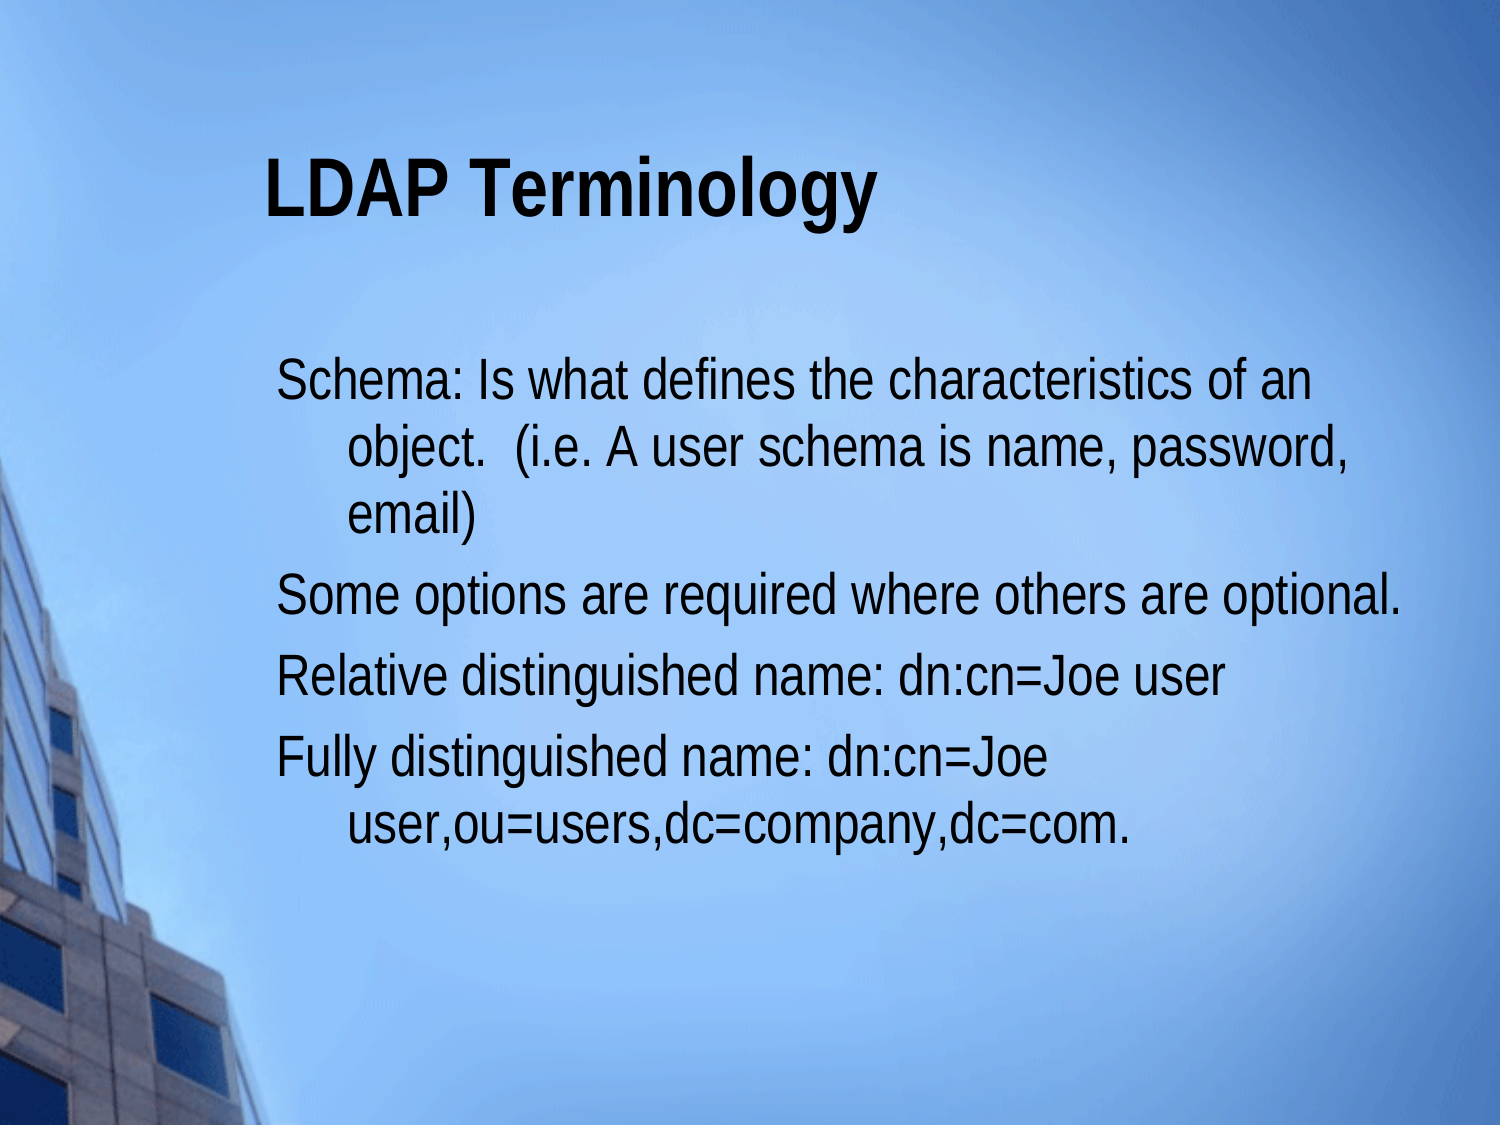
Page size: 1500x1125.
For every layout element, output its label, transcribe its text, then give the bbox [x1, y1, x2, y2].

title LDAP Terminology [249, 112, 1413, 337]
list Schema: Is what defines the characteristics of an object. (i.e. A user schema is name, password, email) Some options are required where others are optional. Relative distinguished name: dn:cn=Joe user Fully distinguished name: dn:cn=Joe user,ou=users,dc=company,dc=com. [249, 337, 1426, 1051]
picture [0, 0, 1500, 1125]
